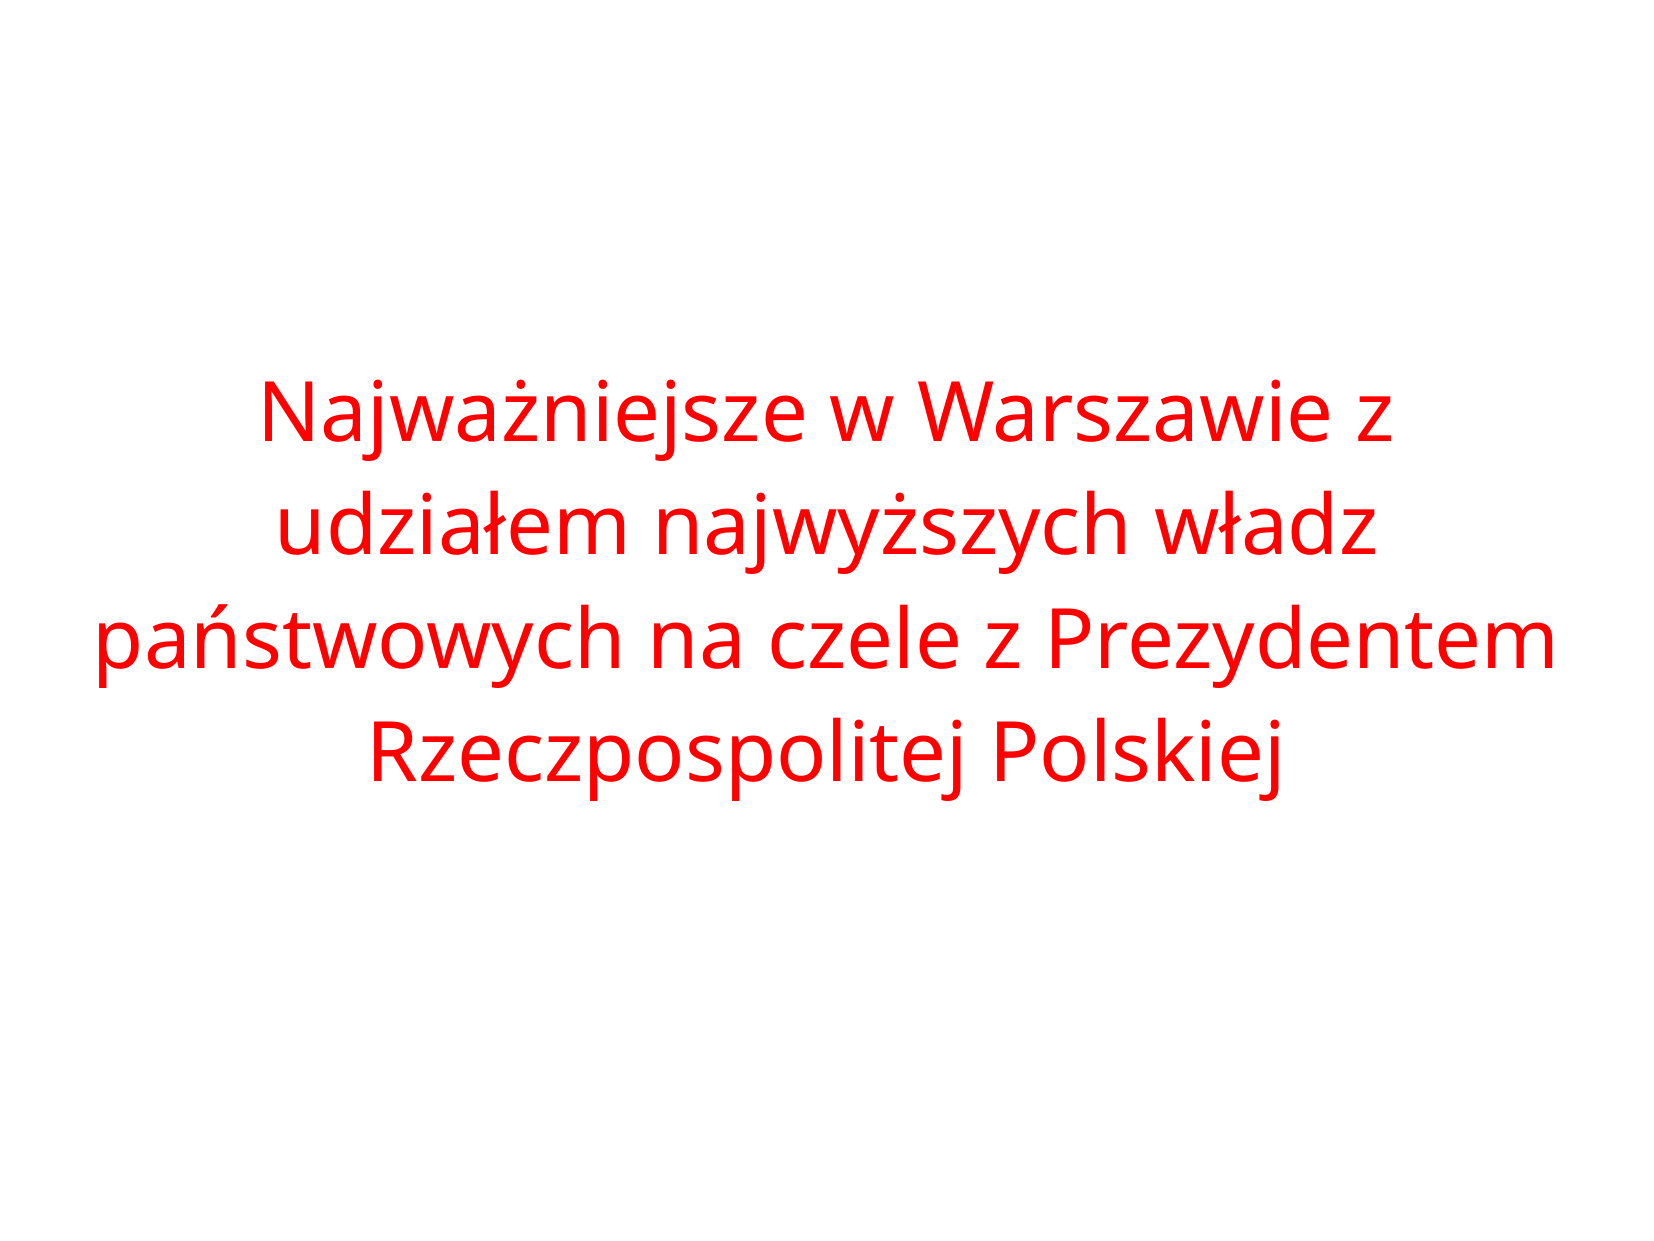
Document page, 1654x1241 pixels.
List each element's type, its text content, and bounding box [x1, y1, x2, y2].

subtitle Najważniejsze w Warszawie z udziałem najwyższych władz państwowych na czele z Prezydentem Rzeczpospolitej Polskiej [82, 49, 1571, 1109]
